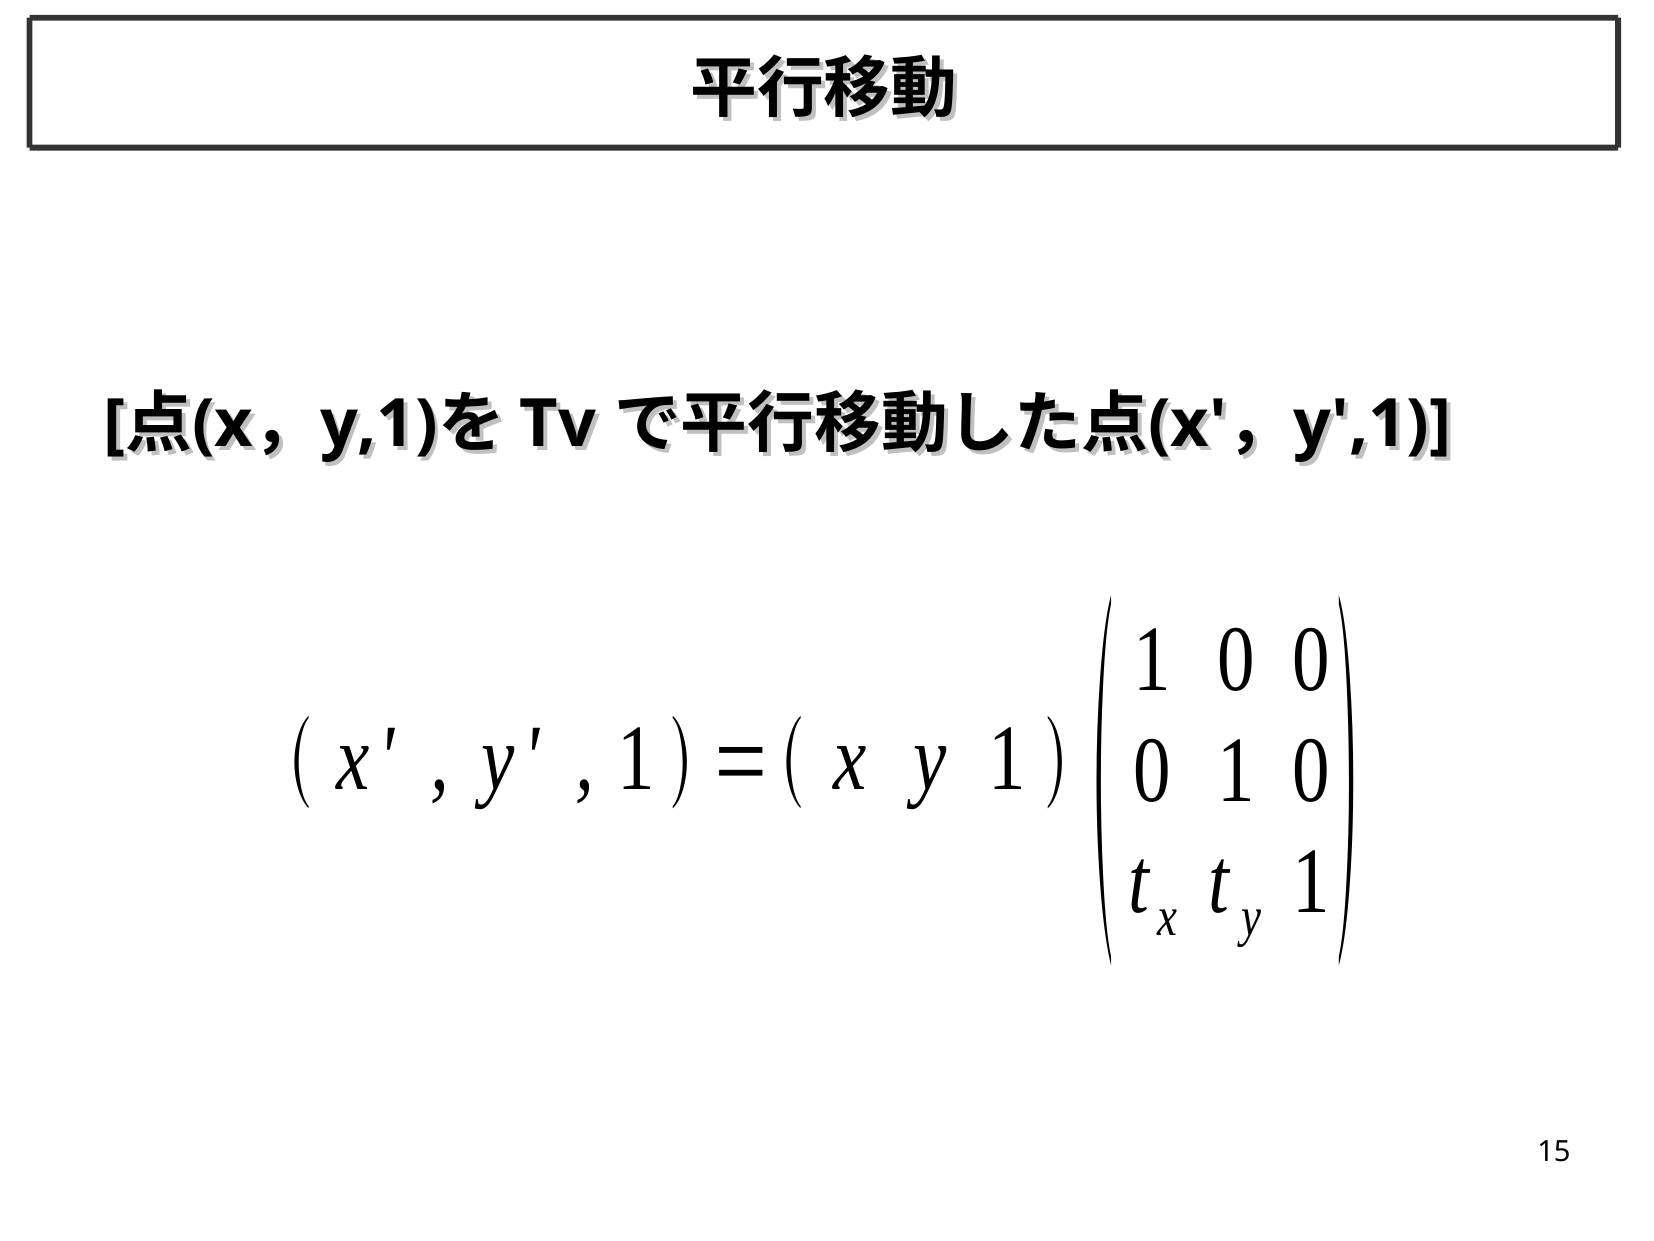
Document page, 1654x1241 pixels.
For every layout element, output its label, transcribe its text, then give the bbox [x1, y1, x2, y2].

text_box [点(x，y,1)を Tv で平行移動した点(x'，y',1)] [88, 361, 1568, 450]
chart [270, 590, 1383, 967]
text_box 平行移動 [29, 17, 1619, 148]
